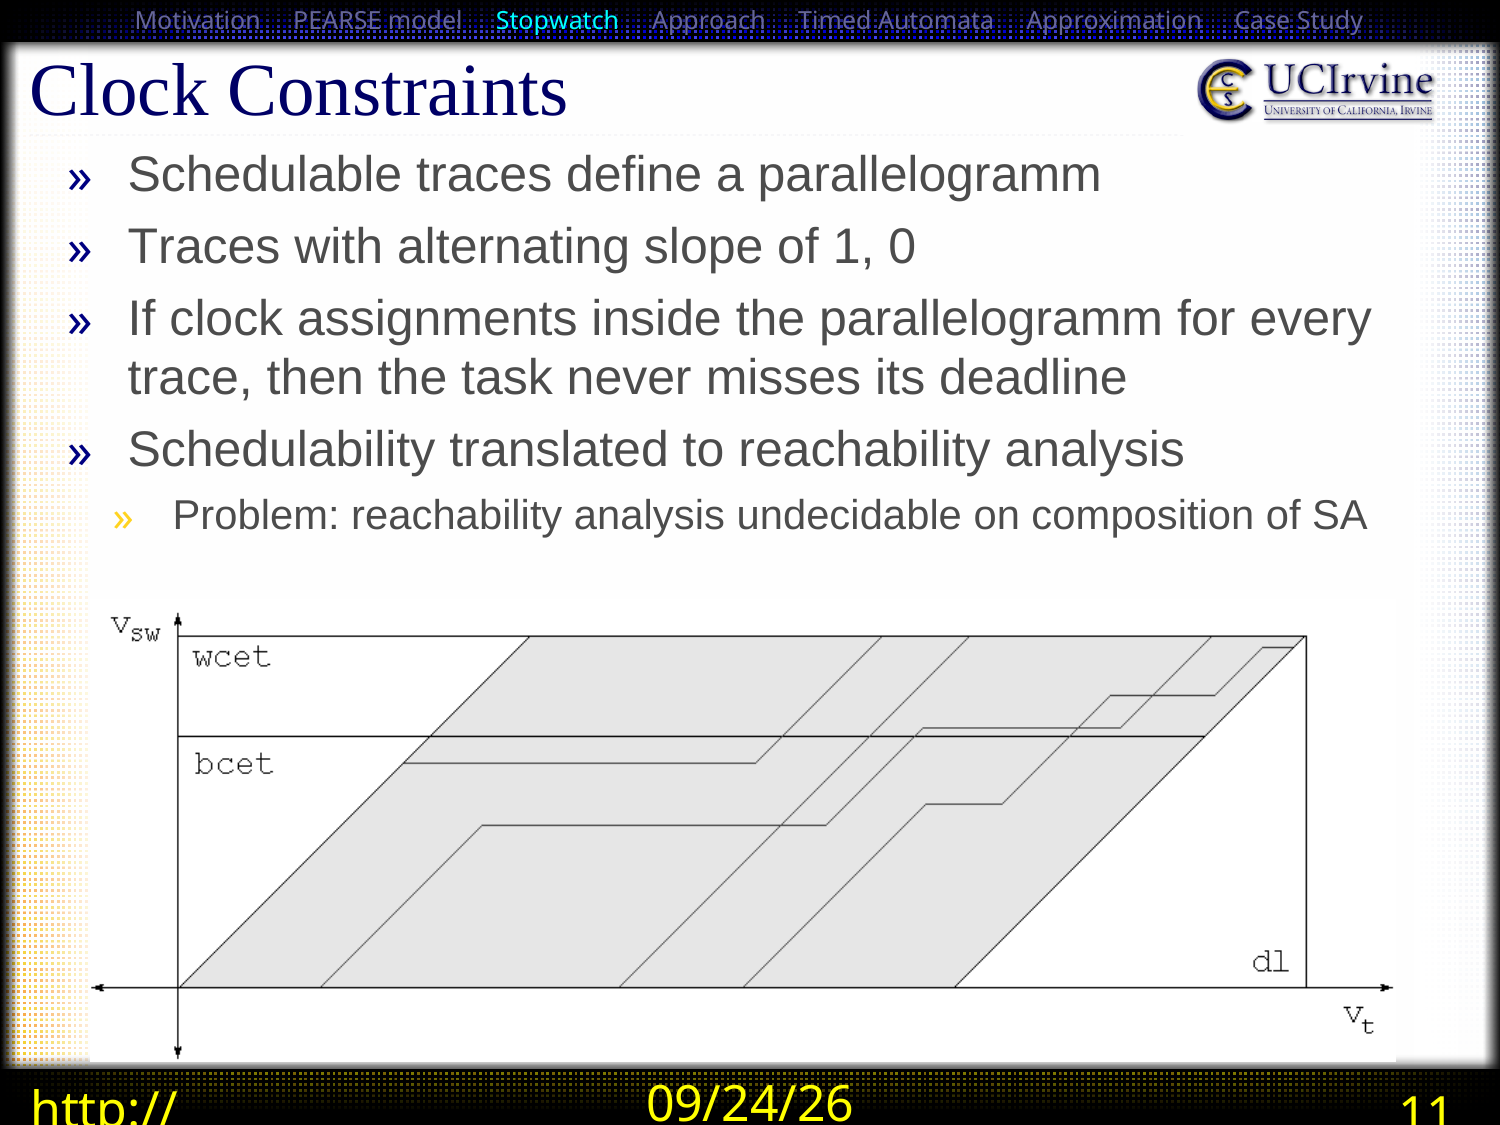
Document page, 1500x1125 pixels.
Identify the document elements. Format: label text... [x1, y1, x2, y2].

text_box Motivation PEARSE model Stopwatch Approach Timed Automata Approximation Case Study [14, 4, 1485, 35]
picture [39, 1103, 53, 1125]
title Clock Constraints [15, 35, 1186, 145]
picture [105, 1103, 119, 1124]
picture [0, 0, 1500, 1125]
list Schedulable traces define a parallelogramm Traces with alternating slope of 1, 0 If clock assignments inside the parallelogramm for every trace, then the task never misses its deadline Schedulability translated to reachability analysis Problem: reachability analysis undecidable on composition of SA [52, 135, 1448, 601]
